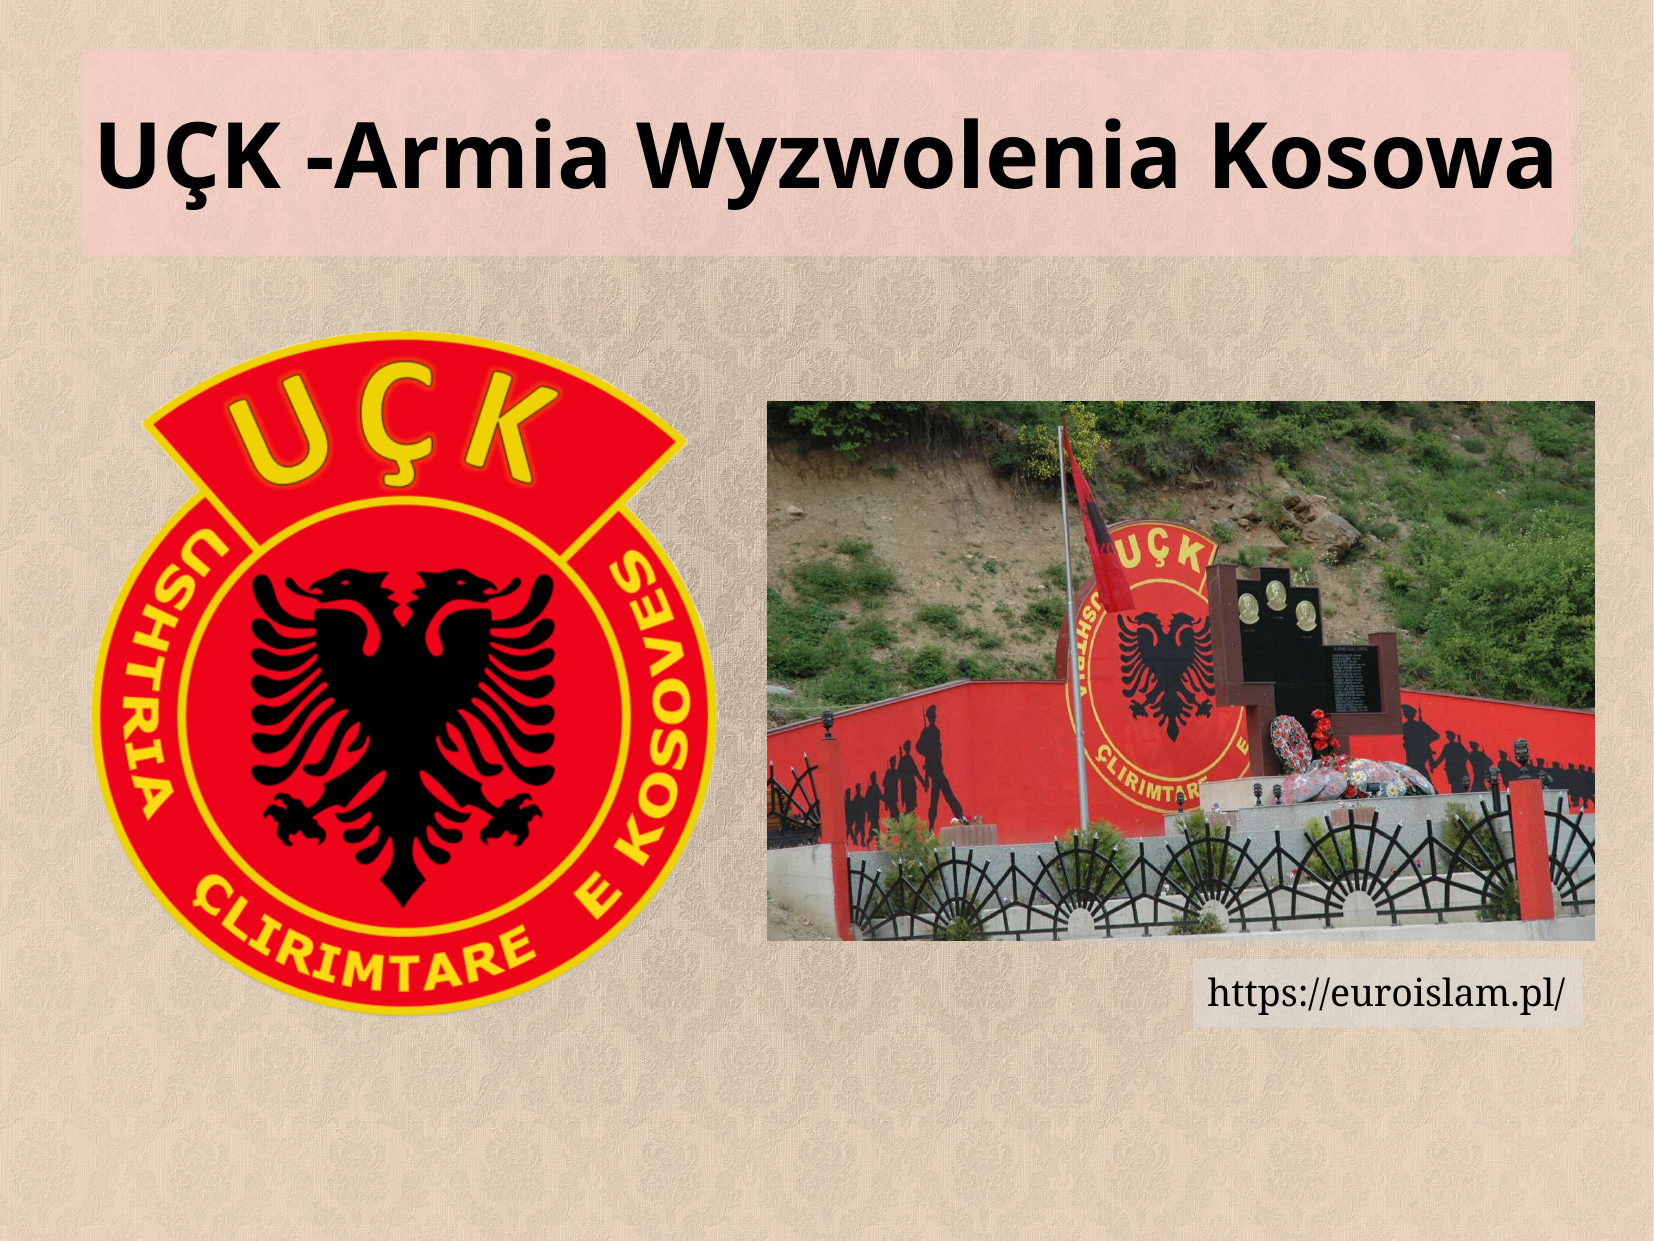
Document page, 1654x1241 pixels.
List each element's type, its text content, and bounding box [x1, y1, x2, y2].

picture [0, 0, 1654, 1241]
text_box https://euroislam.pl/ [1192, 958, 1583, 1028]
title UÇK -Armia Wyzwolenia Kosowa [82, 49, 1571, 257]
